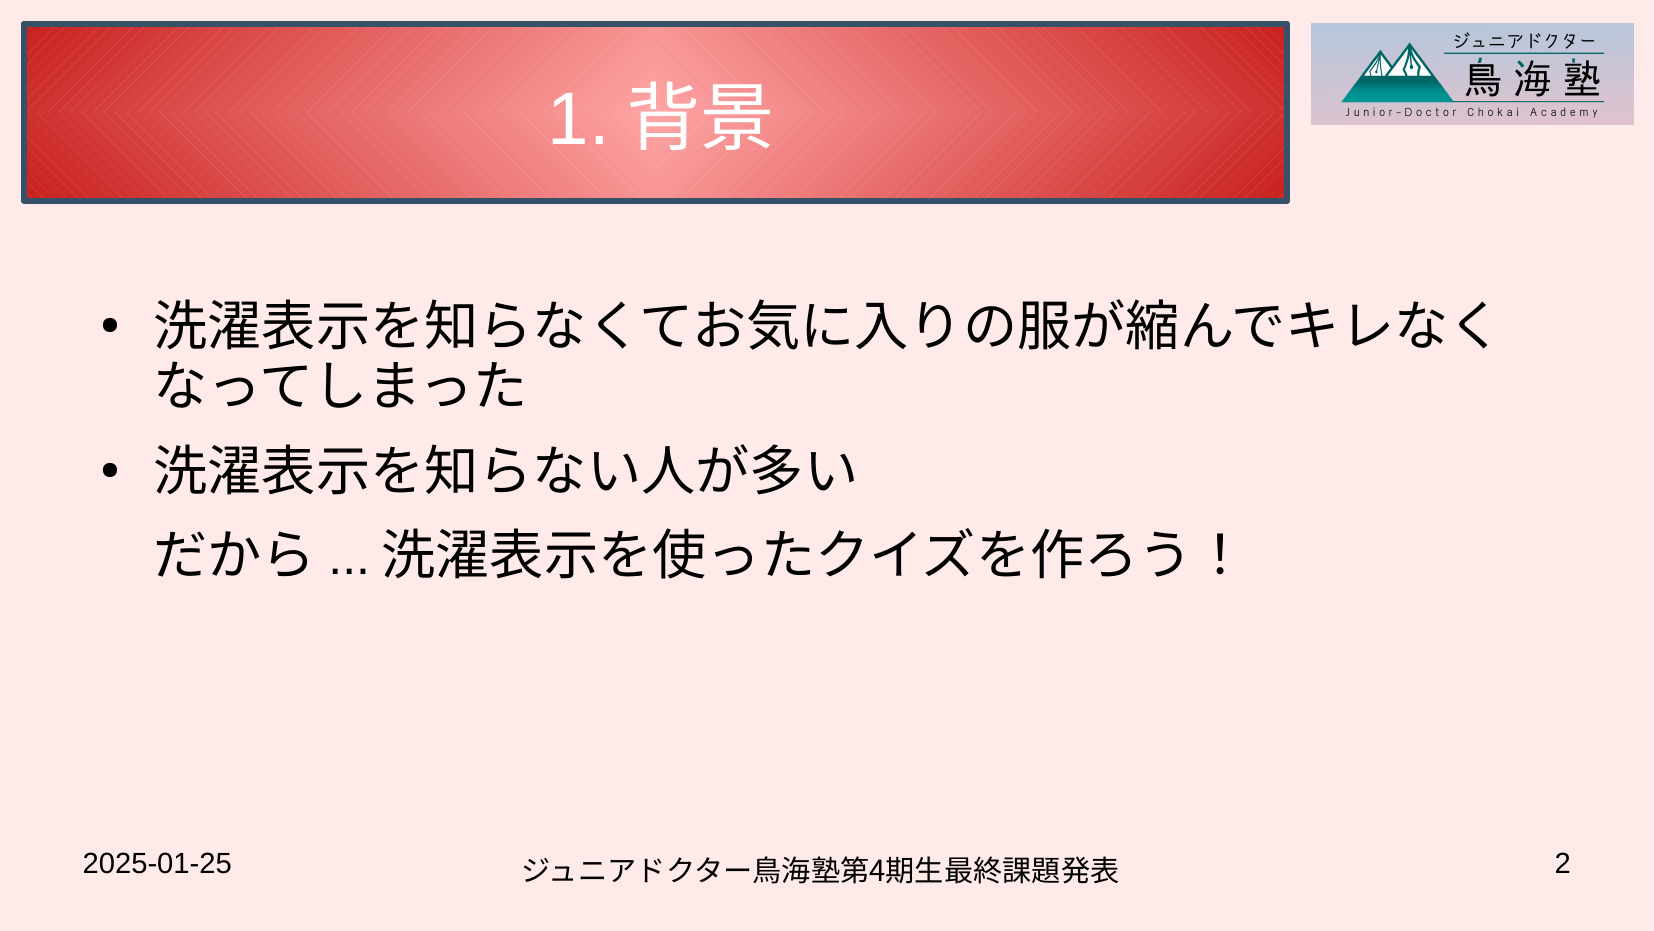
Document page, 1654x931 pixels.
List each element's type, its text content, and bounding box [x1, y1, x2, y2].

title 1.背景 [82, 35, 1241, 189]
list 洗濯表示を知らなくてお気に入りの服が縮んでキレなくなってしまった 洗濯表示を知らない人が多い だから...洗濯表示を使ったクイズを作ろう！ [82, 216, 1571, 756]
picture [1311, 23, 1634, 125]
